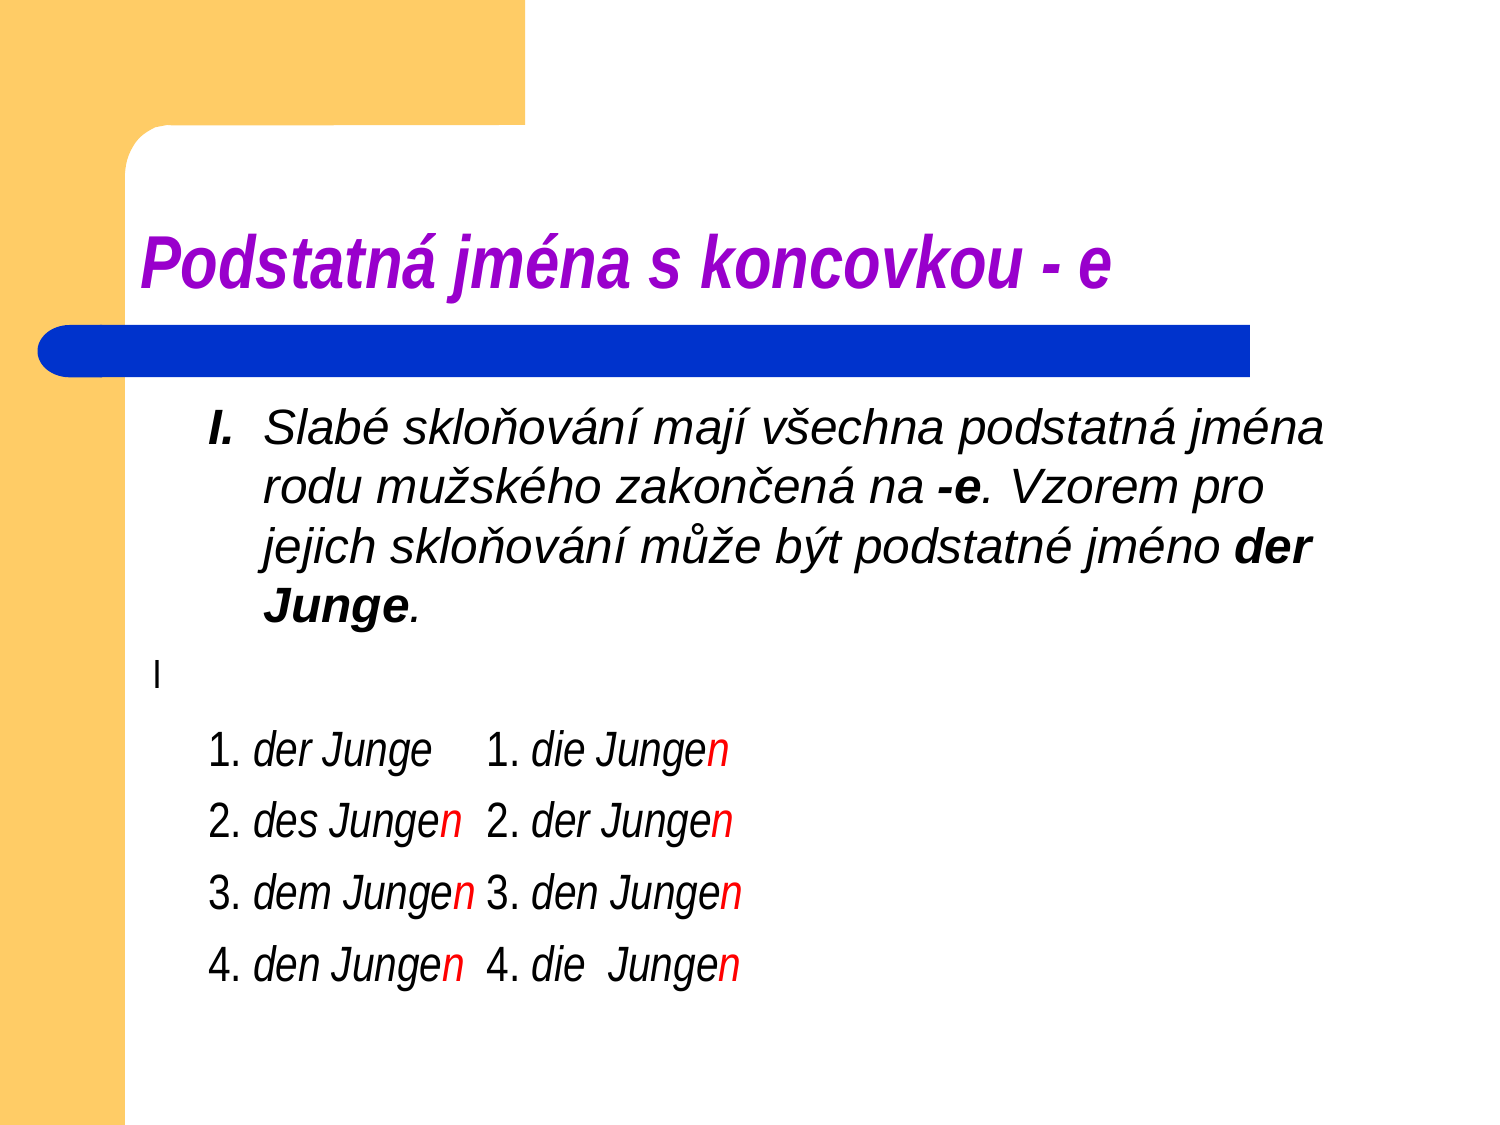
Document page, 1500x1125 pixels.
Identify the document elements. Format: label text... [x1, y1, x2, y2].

list I. Slabé skloňování mají všechna podstatná jména rodu mužského zakončená na -e. Vzorem pro jejich skloňování může být podstatné jméno der Junge. 1. der Junge 1. die Jungen 2. des Jungen 2. der Jungen 3. dem Jungen 3. den Jungen 4. den Jungen 4. die Jungen [137, 387, 1400, 999]
title Podstatná jména s koncovkou - e [125, 125, 1426, 313]
